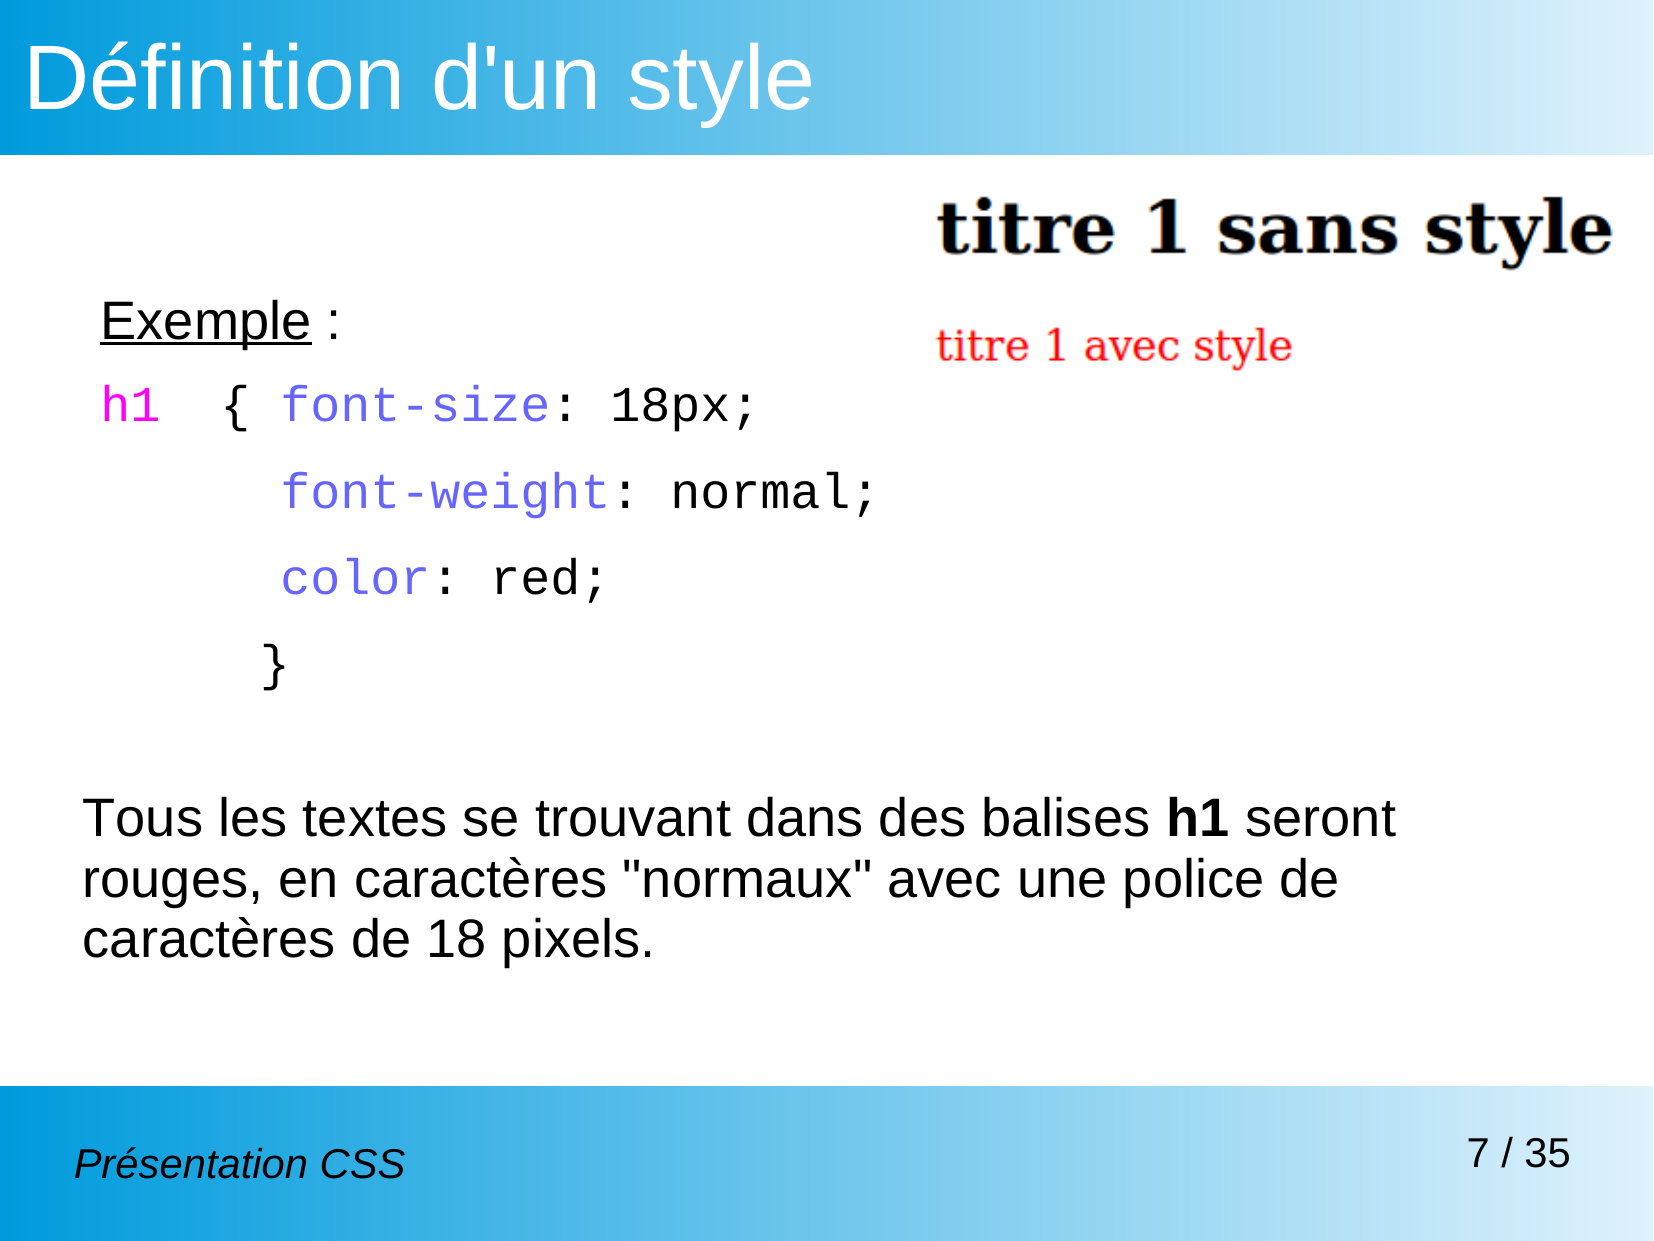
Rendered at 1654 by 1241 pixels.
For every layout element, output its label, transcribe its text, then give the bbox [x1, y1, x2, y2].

title Définition d'un style [23, 25, 1512, 130]
picture [921, 186, 1630, 387]
list Exemple : h1 { font-size: 18px; font-weight: normal; color: red; } Tous les textes se trouvant dans des balises h1 seront rouges, en caractères "normaux" avec une police de caractères de 18 pixels. [82, 290, 1571, 1010]
